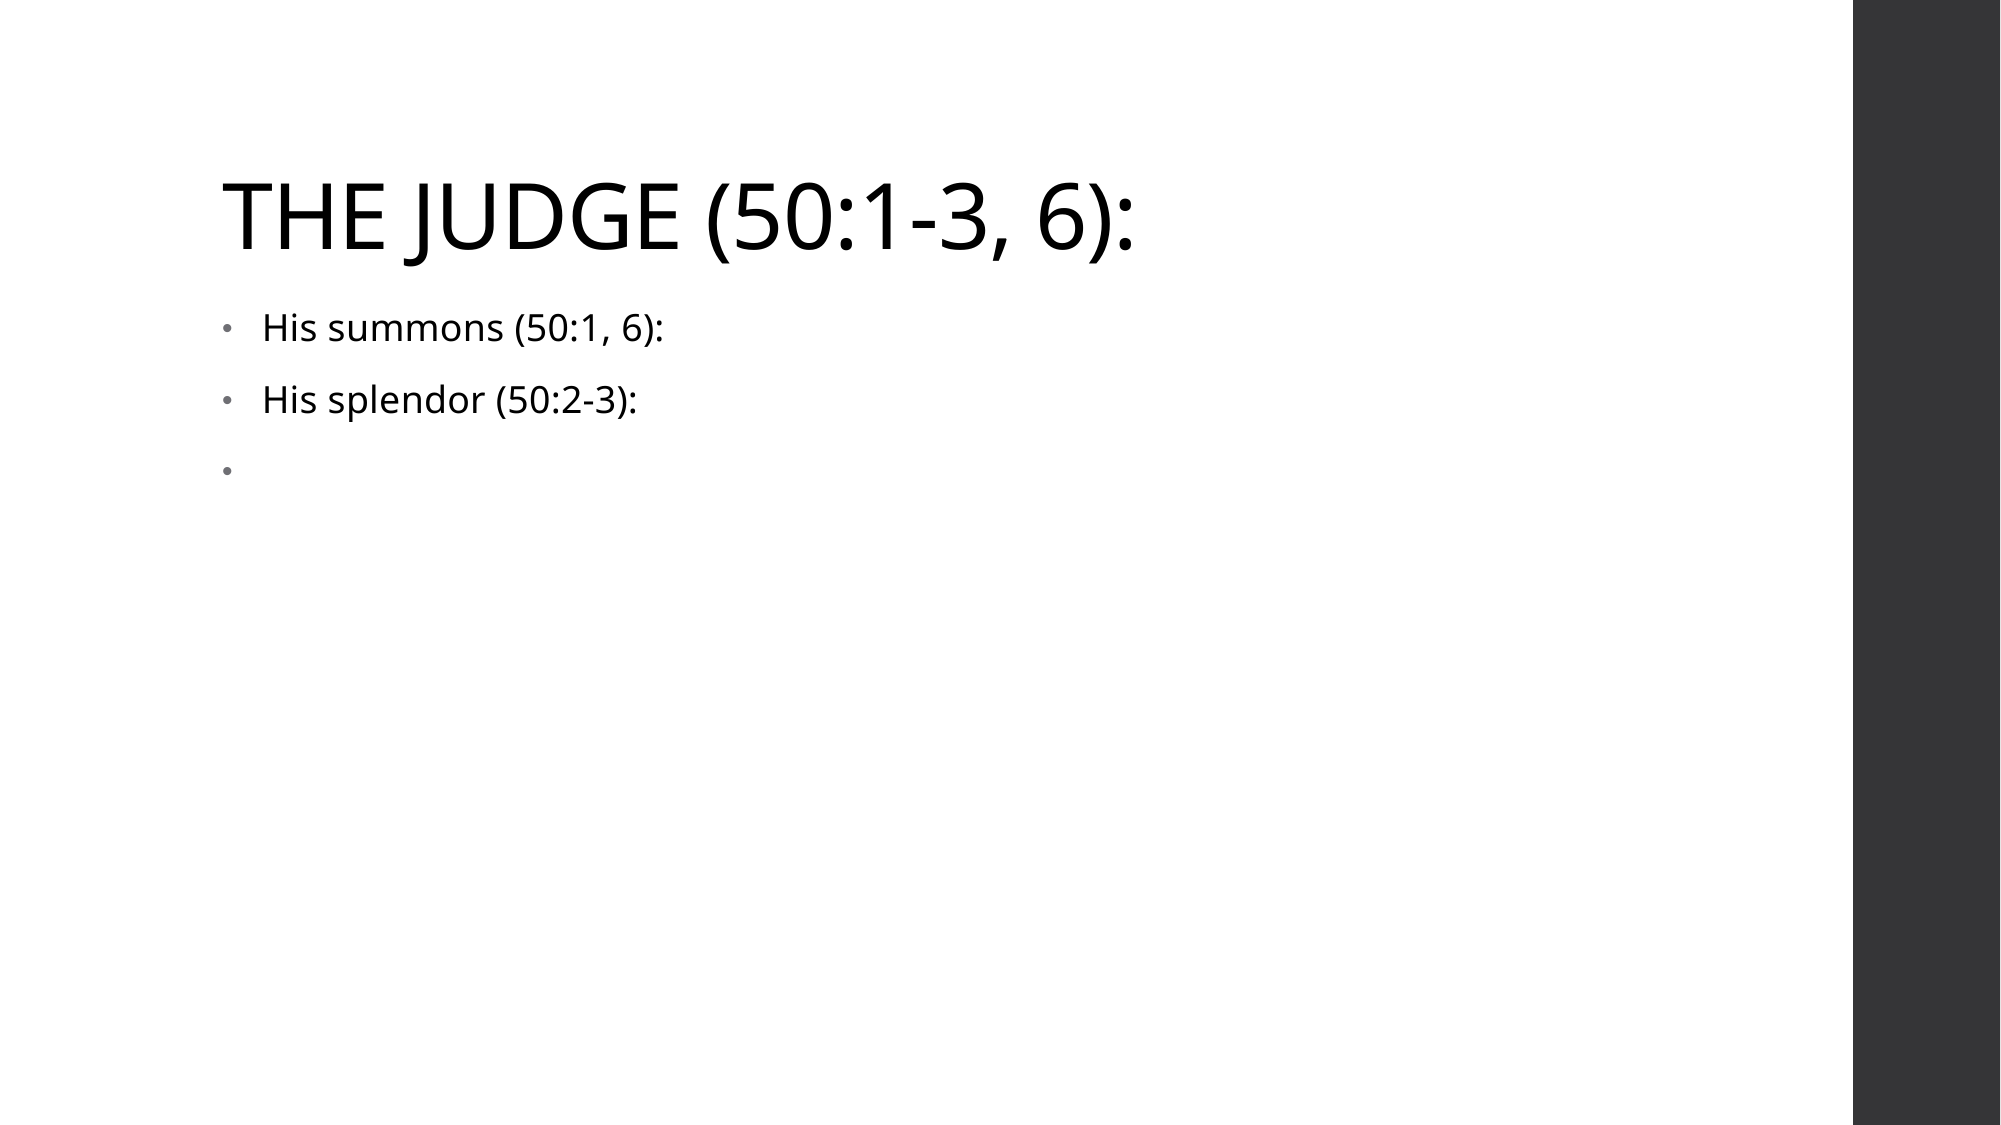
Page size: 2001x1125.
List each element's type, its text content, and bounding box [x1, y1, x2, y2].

title THE JUDGE (50:1-3, 6): [206, 60, 1797, 278]
list His summons (50:1, 6): His splendor (50:2-3): [206, 299, 1617, 1014]
